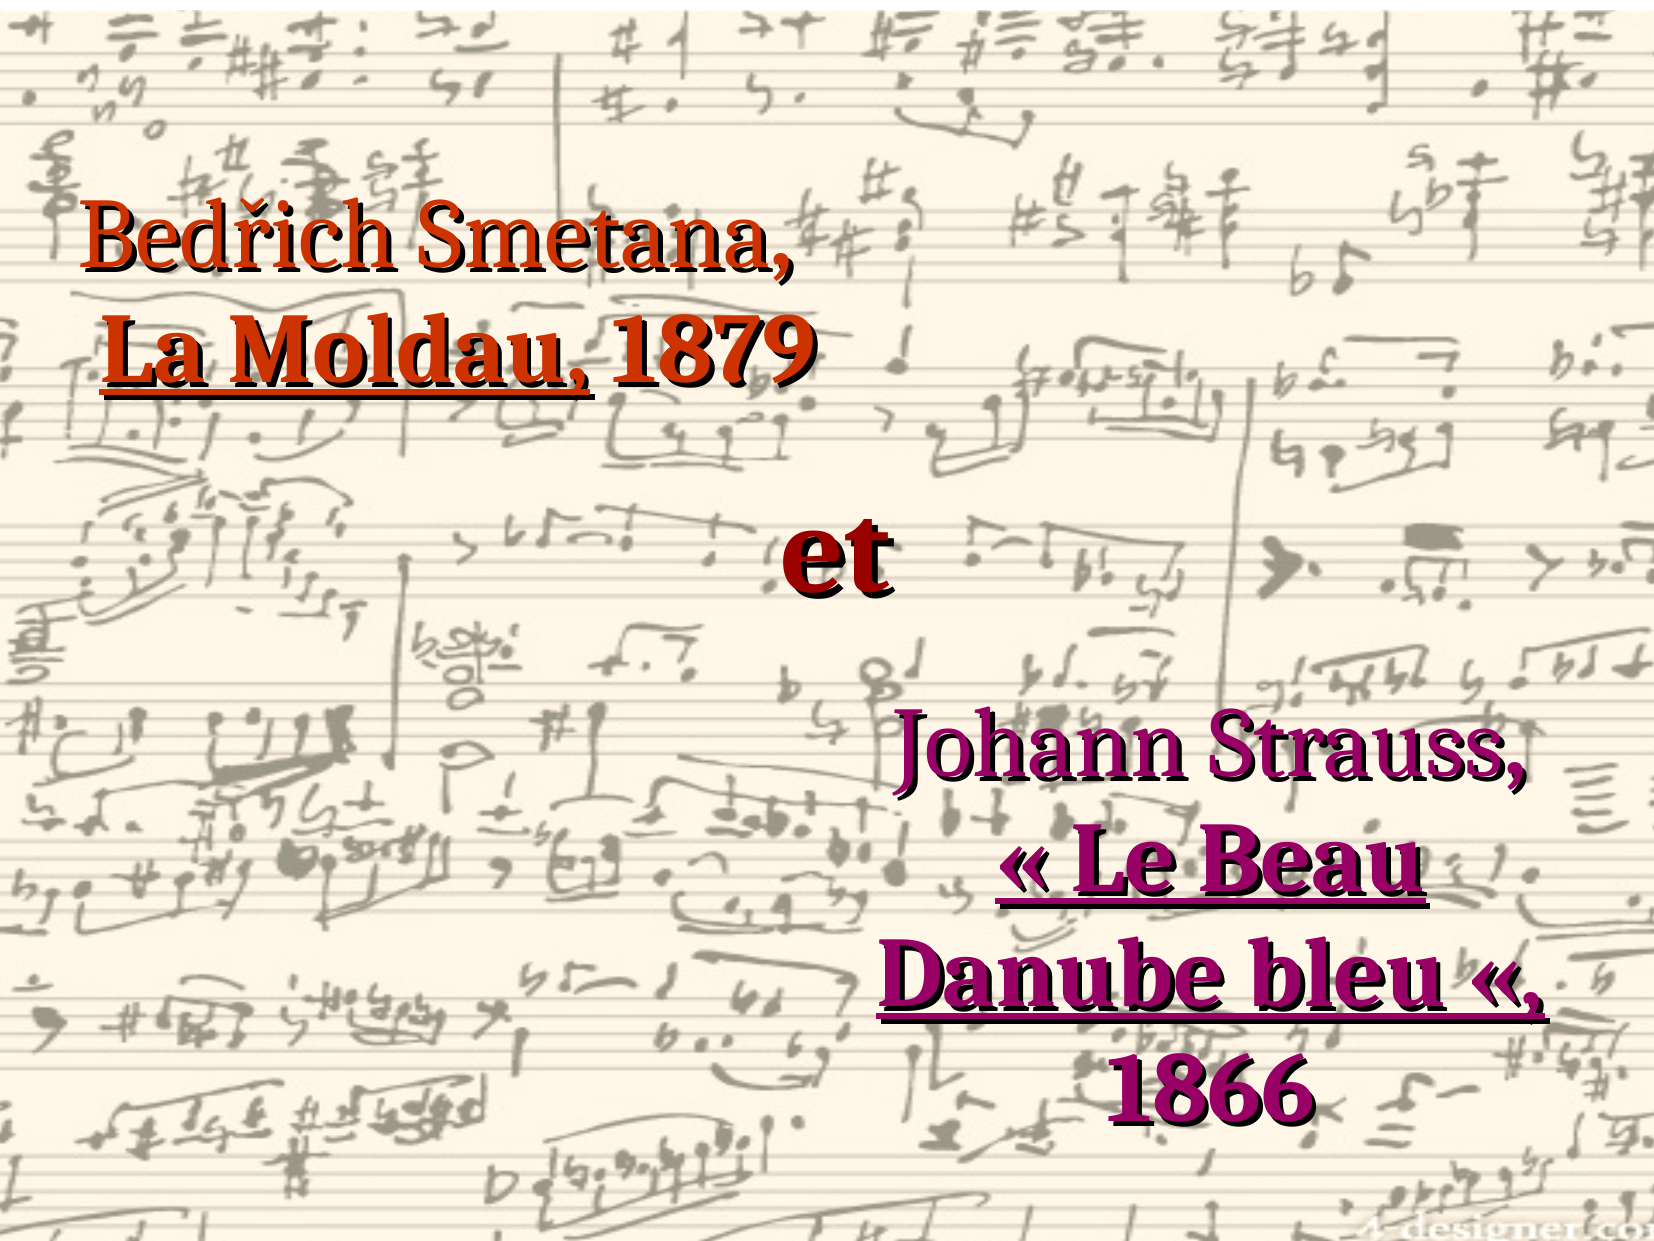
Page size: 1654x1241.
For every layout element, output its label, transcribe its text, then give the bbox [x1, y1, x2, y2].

picture [0, 10, 1654, 1241]
text_box Bedřich Smetana, La Moldau, 1879 [59, 170, 857, 1241]
text_box et [857, 472, 1589, 679]
text_box Johann Strauss, « Le Beau Danube bleu «, 1866 [826, 679, 1595, 1164]
